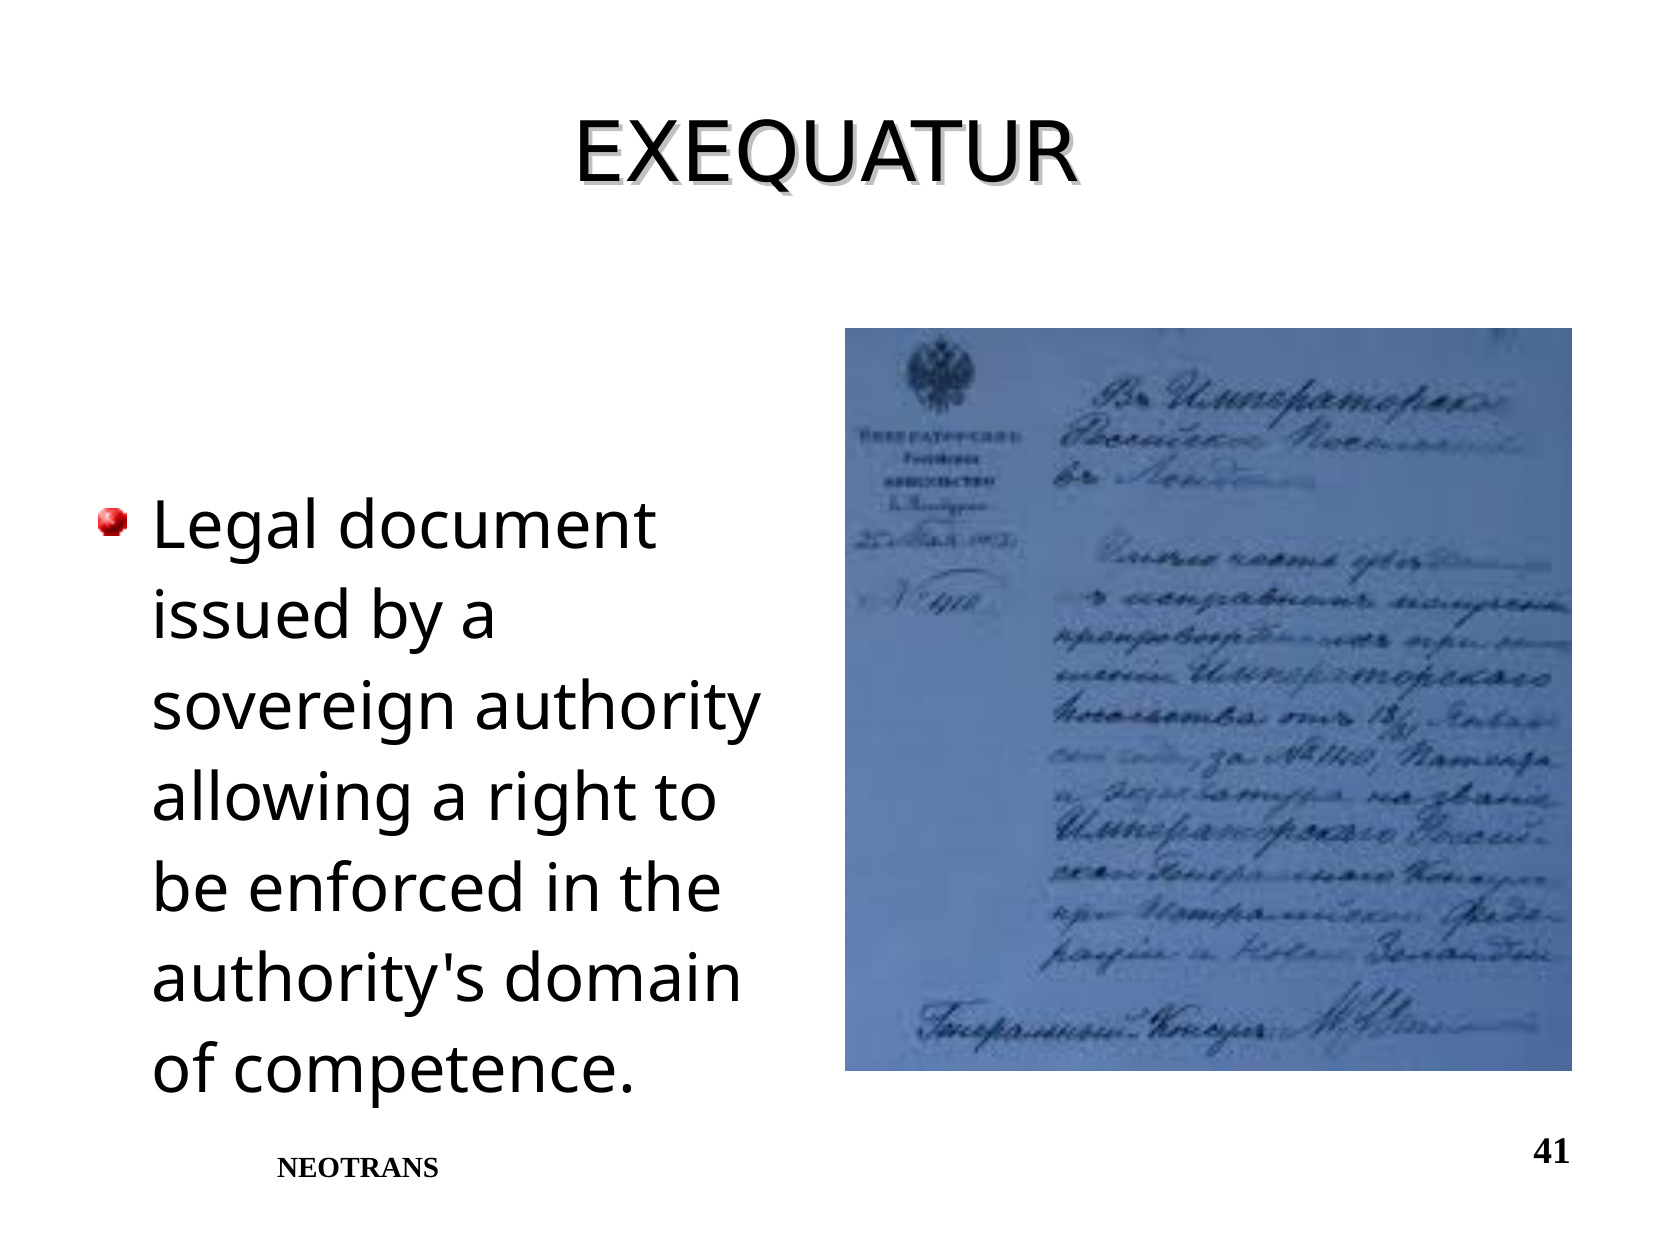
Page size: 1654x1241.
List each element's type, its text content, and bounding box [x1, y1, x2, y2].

picture [845, 328, 1572, 1071]
title EXEQUATUR [82, 49, 1571, 257]
list Legal document issued by a sovereign authority allowing a right to be enforced in the authority's domain of competence. [81, 236, 808, 1055]
